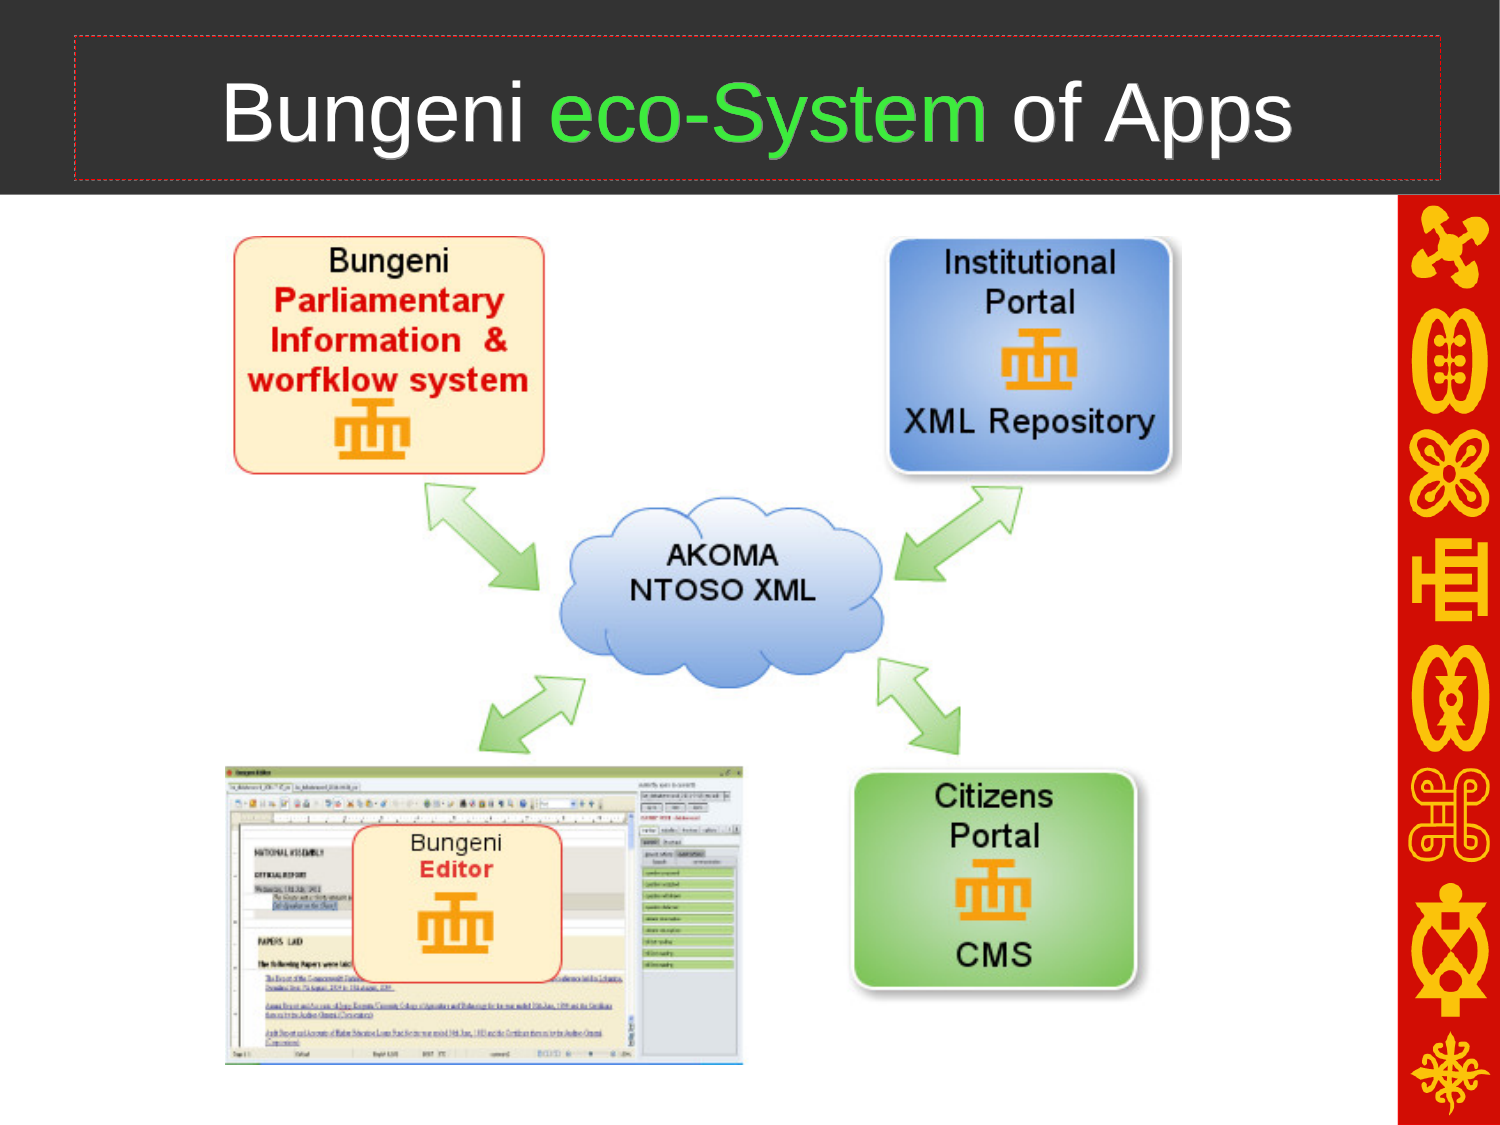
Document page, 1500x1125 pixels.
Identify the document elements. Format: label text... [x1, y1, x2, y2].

title Bungeni eco-System of Apps [75, 36, 1441, 180]
picture [225, 236, 1182, 1066]
picture [1397, 195, 1500, 1125]
